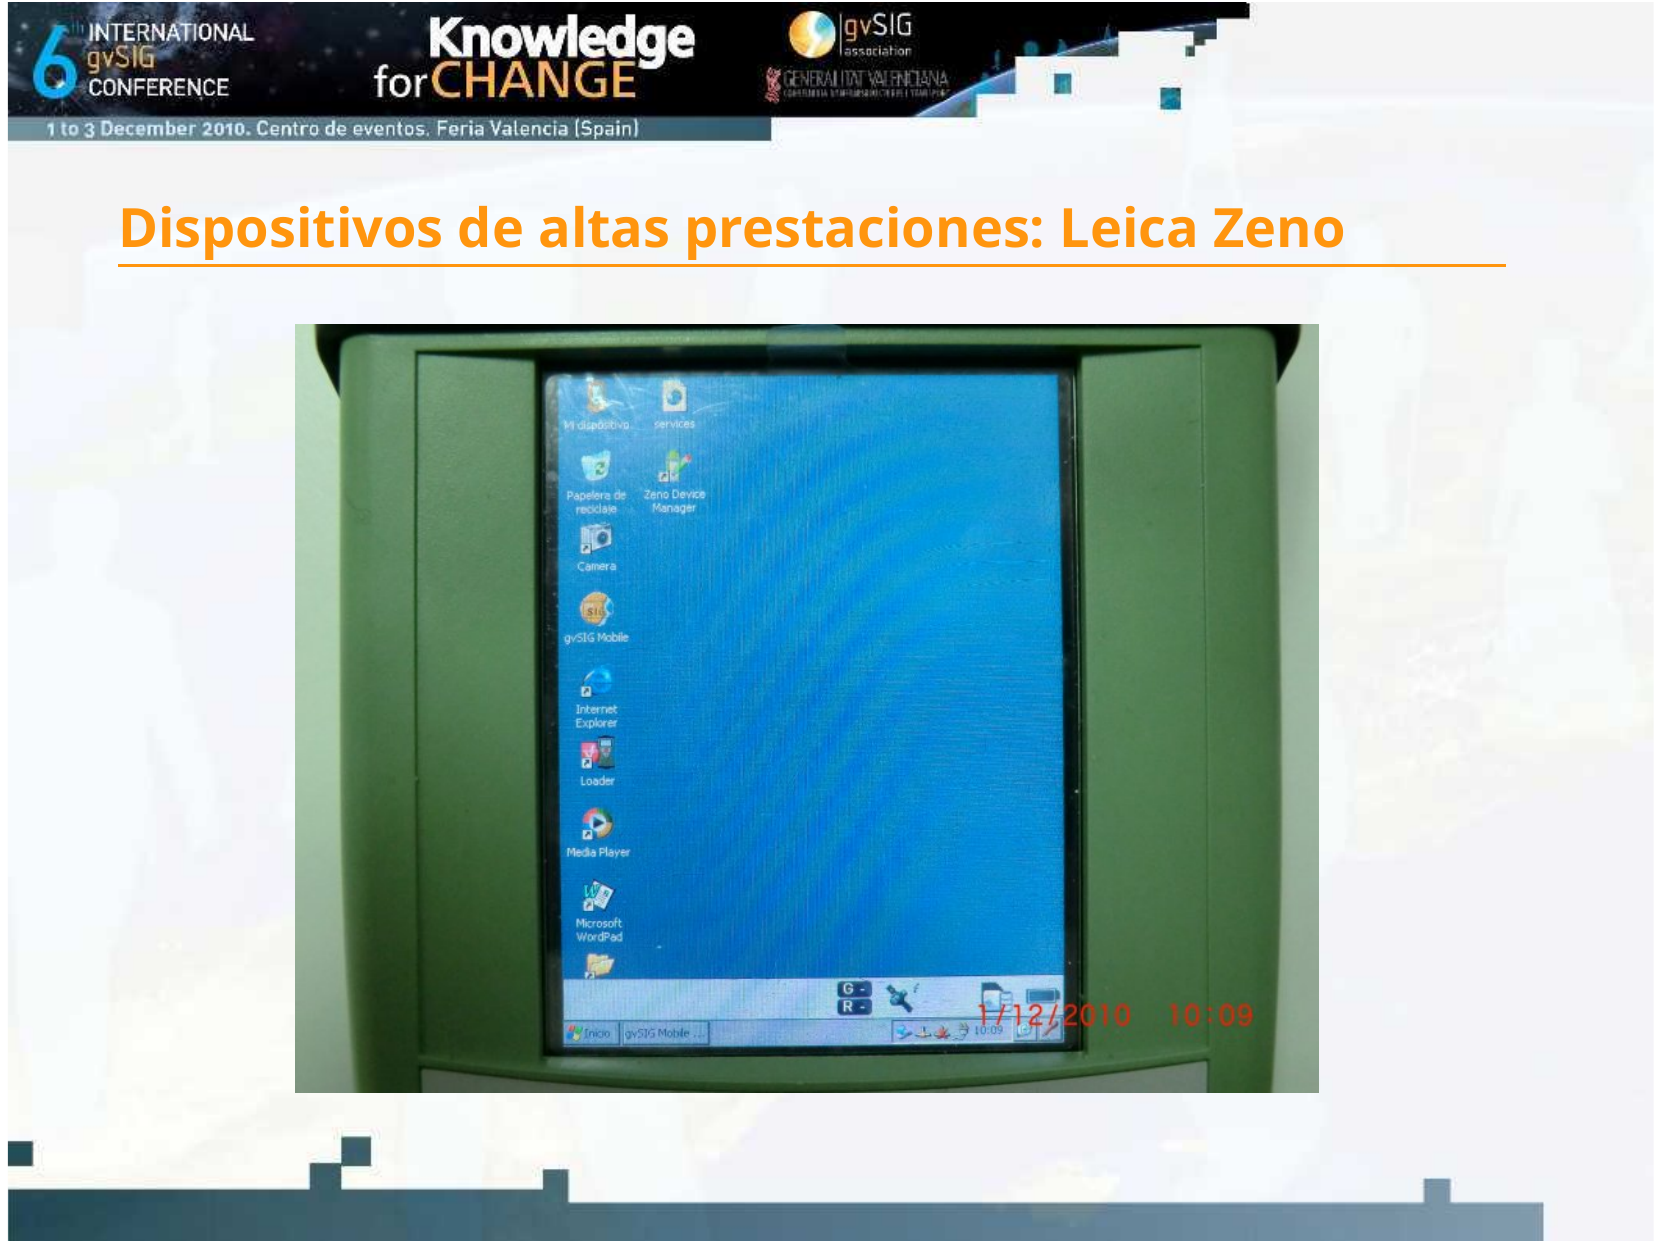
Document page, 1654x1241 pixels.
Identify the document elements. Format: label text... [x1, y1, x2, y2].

picture [7, 2, 1654, 1241]
title Dispositivos de altas prestaciones: Leica Zeno [118, 122, 1607, 330]
